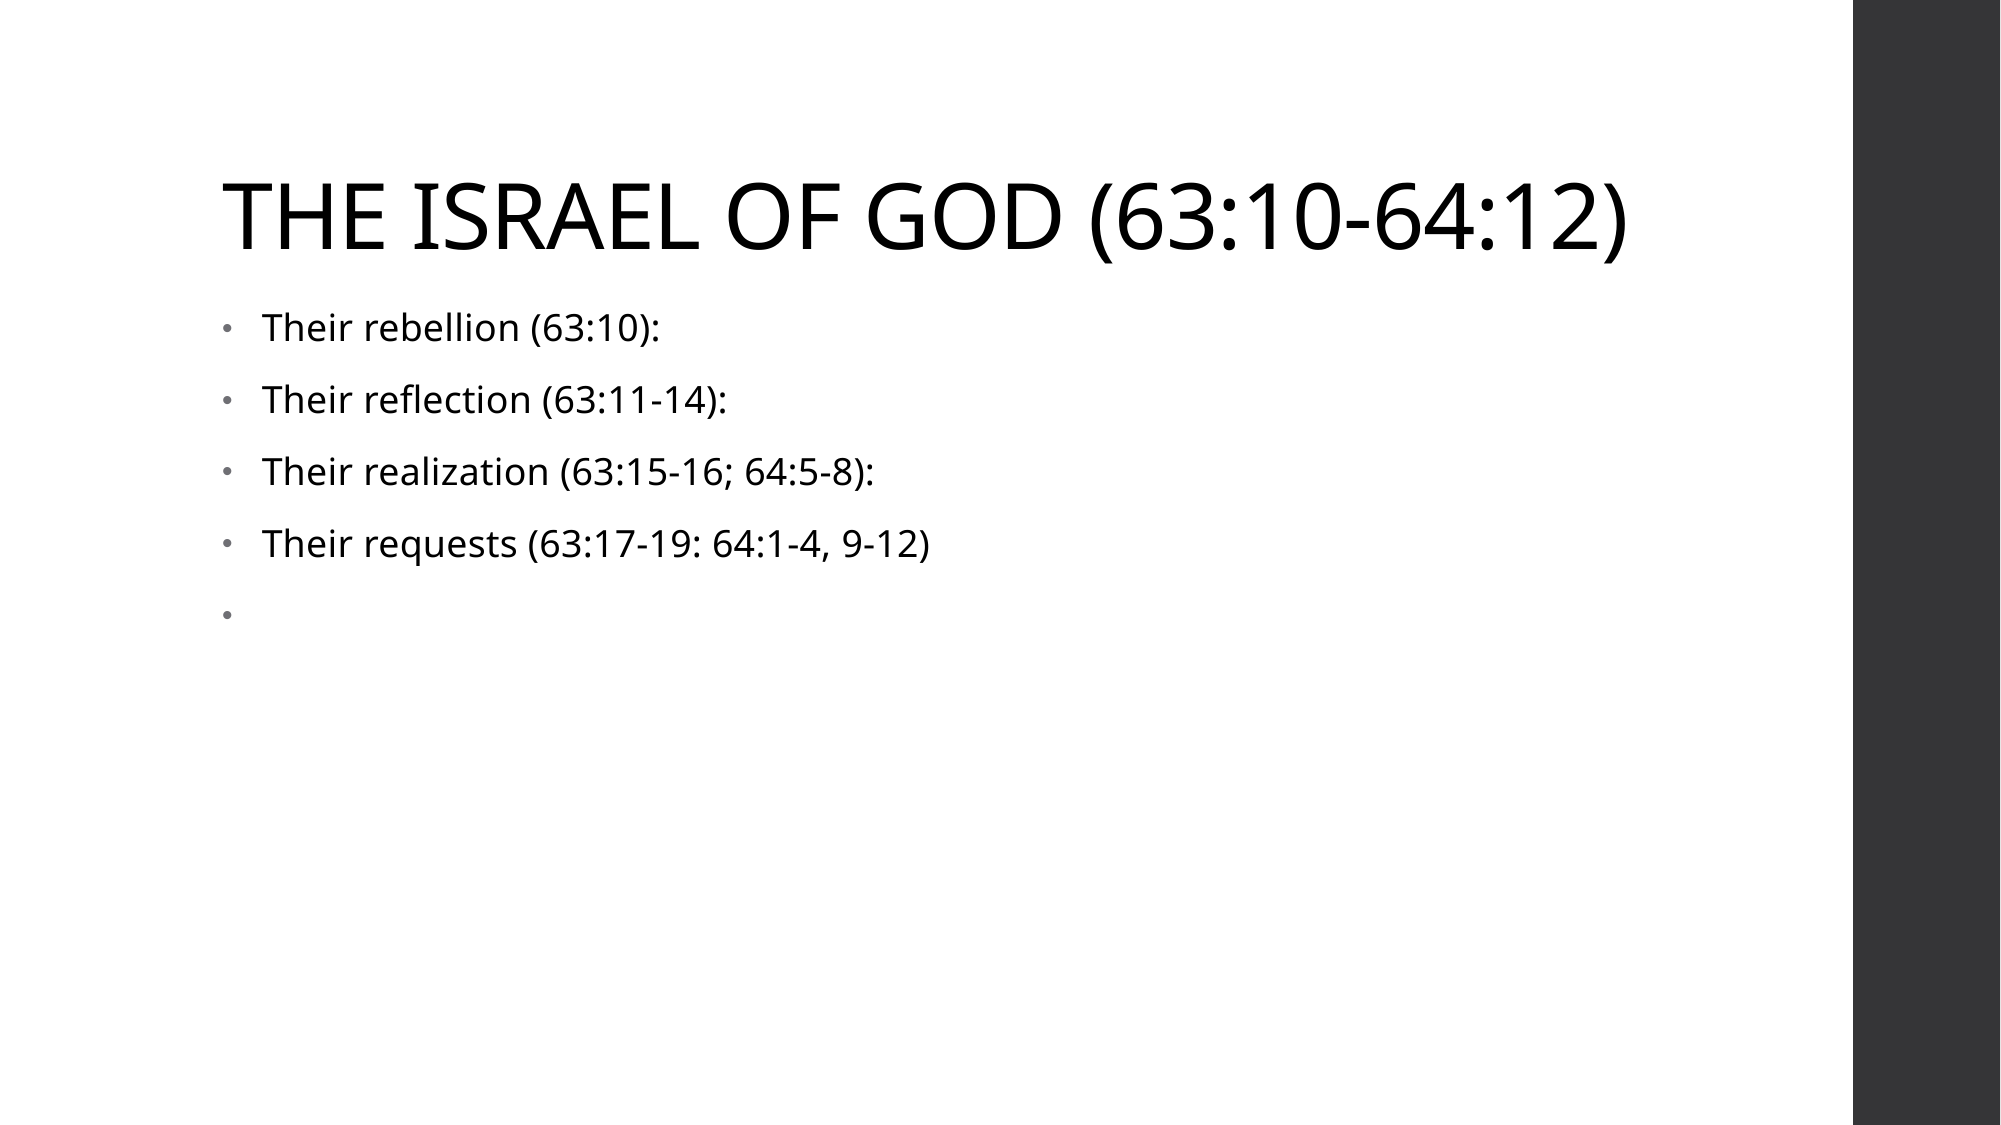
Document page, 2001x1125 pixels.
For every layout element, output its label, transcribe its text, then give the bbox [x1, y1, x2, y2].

list Their rebellion (63:10): Their reflection (63:11-14): Their realization (63:15-16; 64:5-8): Their requests (63:17-19: 64:1-4, 9-12) [206, 299, 1617, 1014]
title THE ISRAEL OF GOD (63:10-64:12) [206, 60, 1797, 278]
